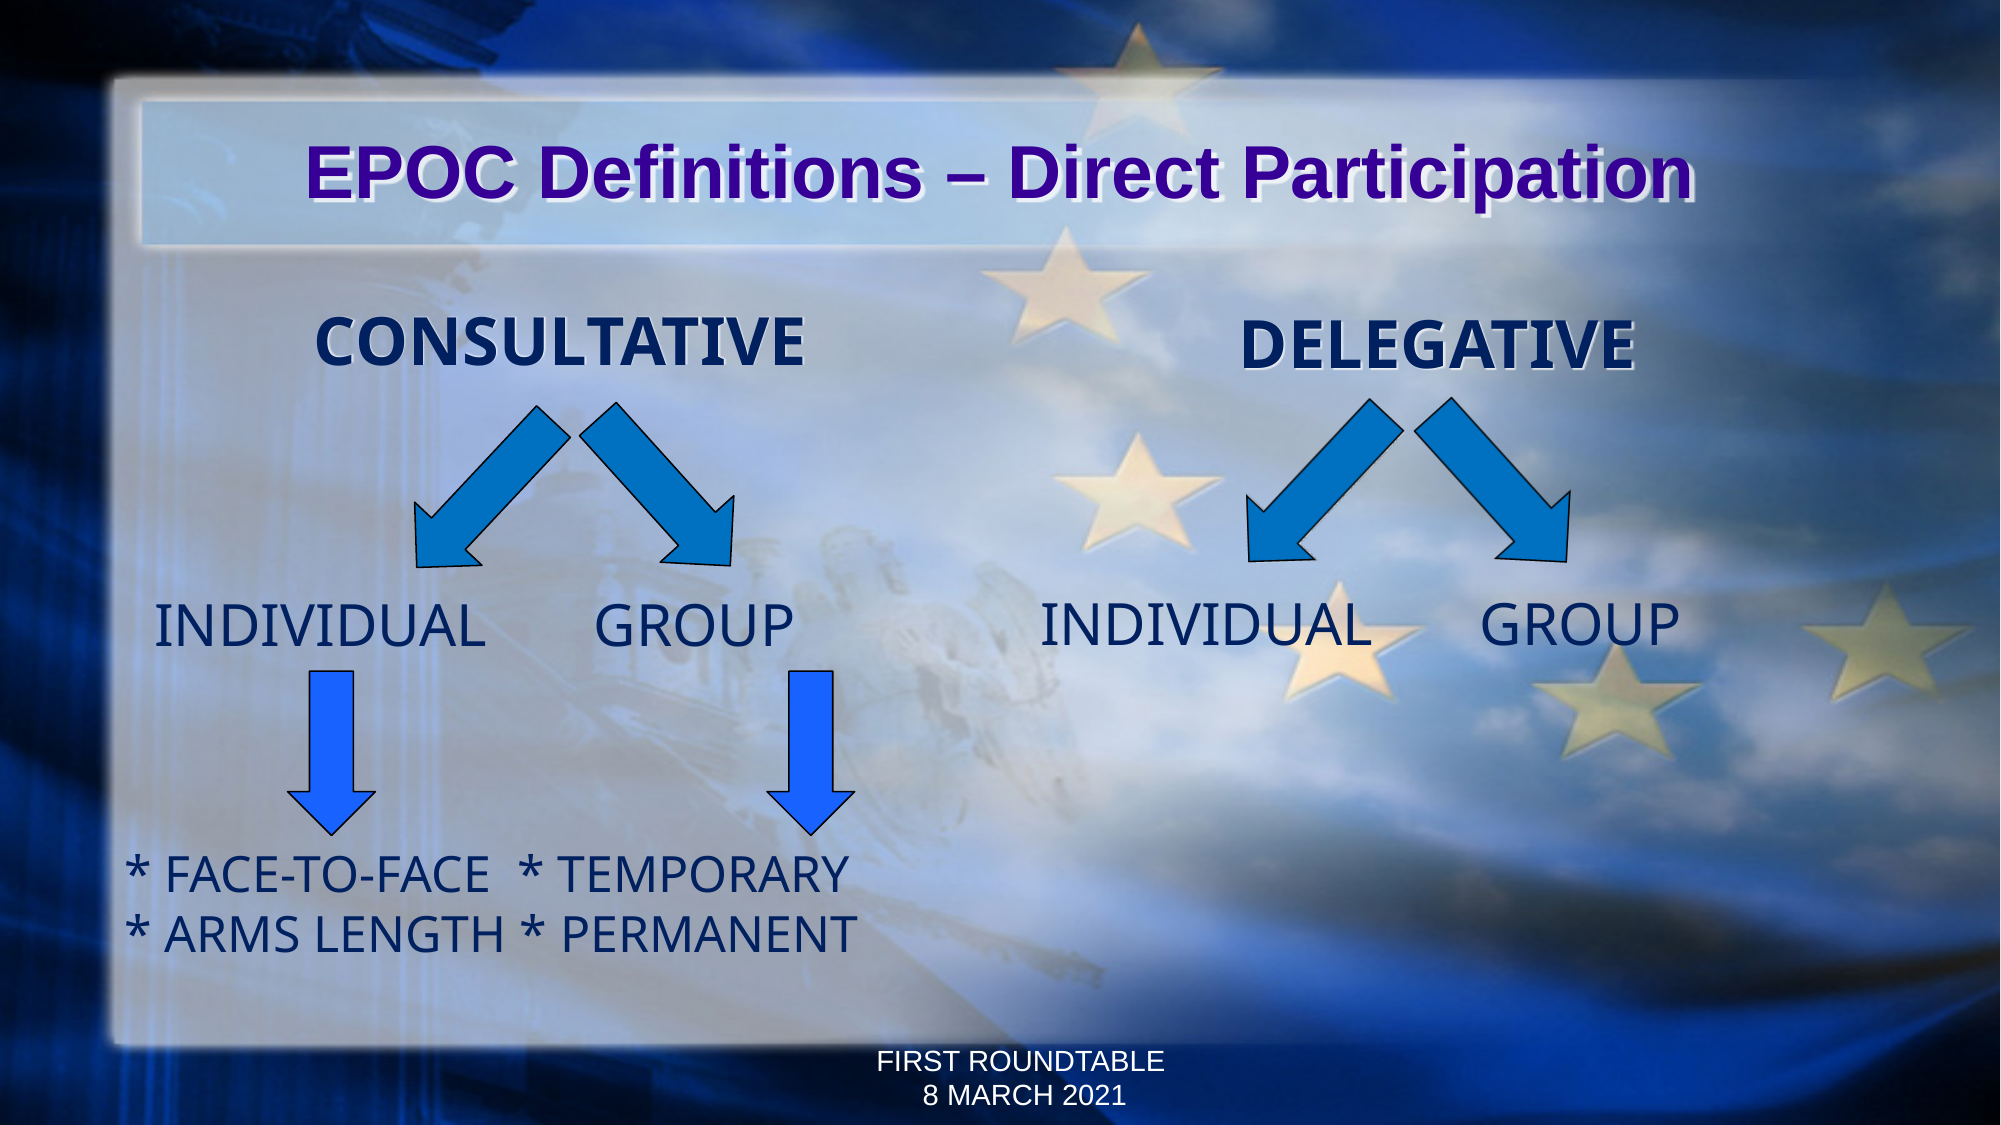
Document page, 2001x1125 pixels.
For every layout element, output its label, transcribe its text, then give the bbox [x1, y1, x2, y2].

picture [1245, 397, 1405, 563]
text_box [766, 671, 855, 836]
list CONSULTATIVE [137, 275, 985, 386]
text_box * FACE-TO-FACE * TEMPORARY * ARMS LENGTH * PERMANENT [109, 835, 1016, 972]
text_box INDIVIDUAL GROUP [139, 580, 987, 712]
text_box INDIVIDUAL GROUP [1025, 579, 1697, 664]
text_box [287, 671, 376, 835]
text_box [414, 405, 571, 568]
text_box [579, 402, 734, 566]
picture [1413, 396, 1571, 563]
title EPOC Definitions – Direct Participation [137, 59, 1863, 278]
list DELEGATIVE [1012, 275, 1863, 390]
text_box FIRST ROUNDTABLE 8 MARCH 2021 [524, 1034, 1526, 1121]
